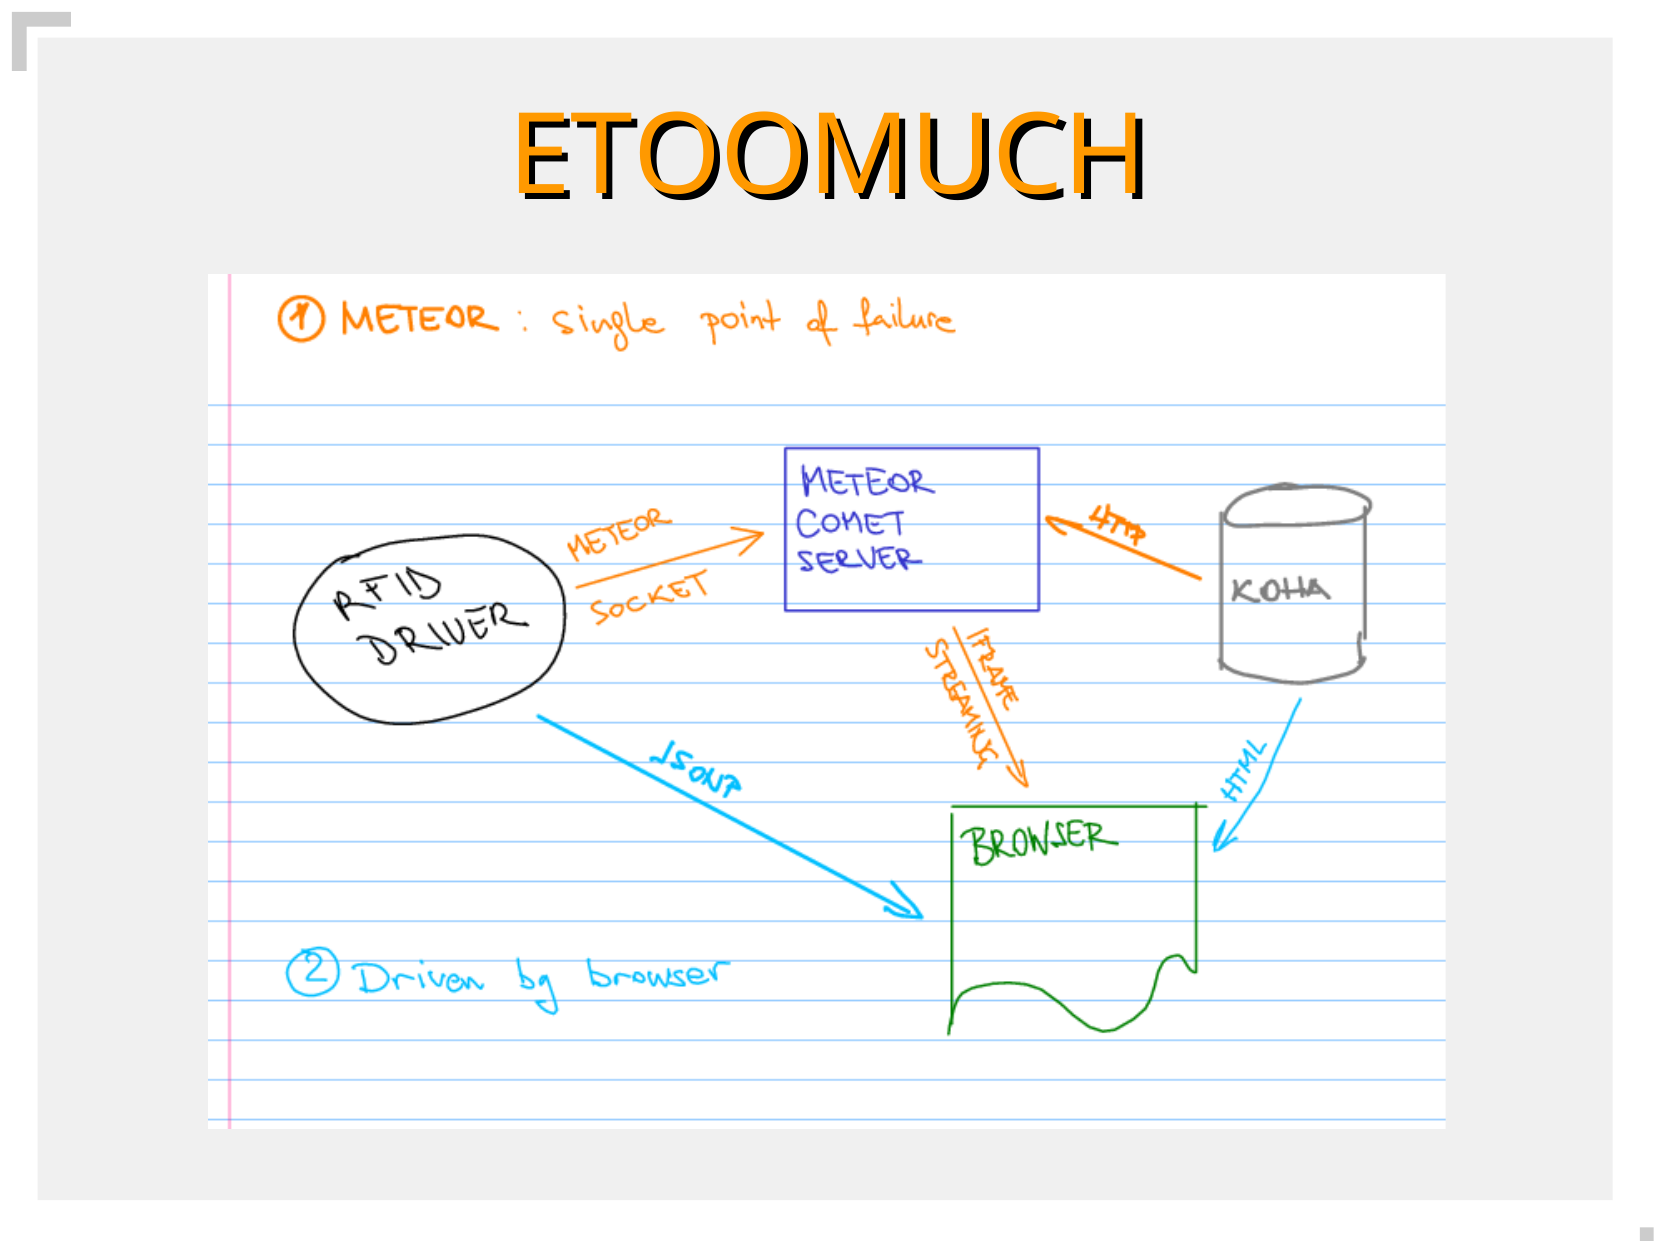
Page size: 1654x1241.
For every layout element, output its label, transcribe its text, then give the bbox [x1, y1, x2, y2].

picture [208, 274, 1446, 1129]
title ETOOMUCH [121, 46, 1534, 254]
